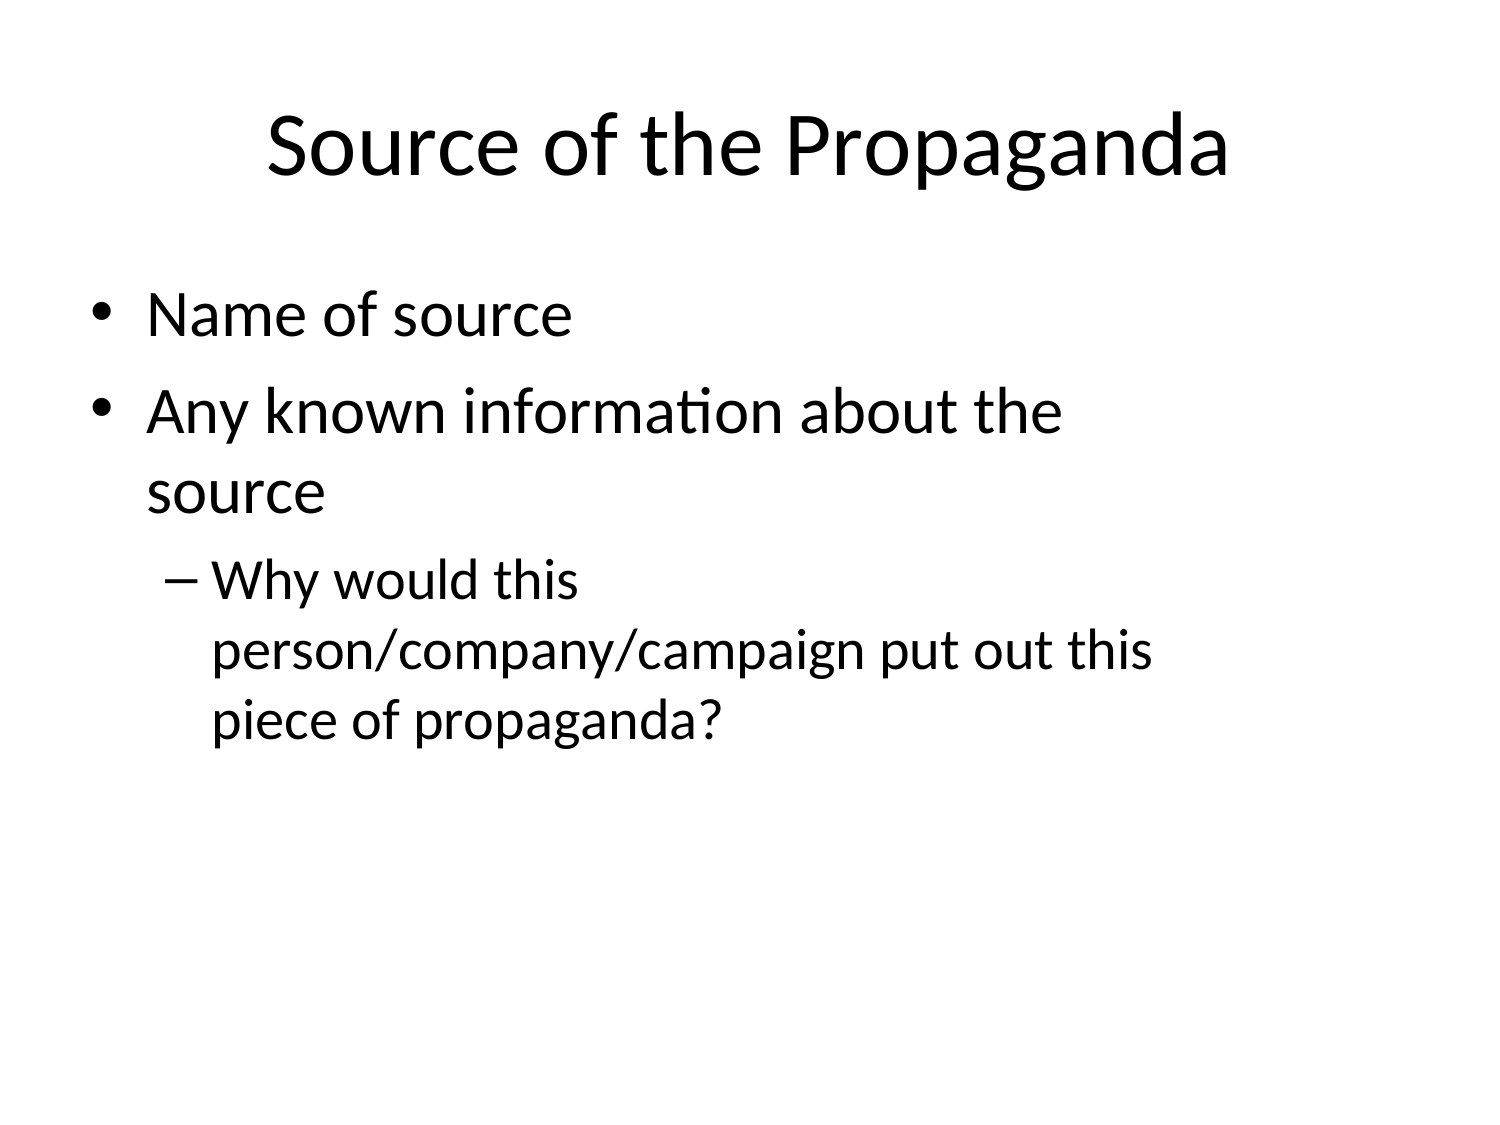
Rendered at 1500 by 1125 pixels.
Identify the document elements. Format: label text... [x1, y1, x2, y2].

list Name of source Any known information about the source Why would this person/company/campaign put out this piece of propaganda? [75, 262, 1237, 1006]
title Source of the Propaganda [75, 45, 1426, 233]
